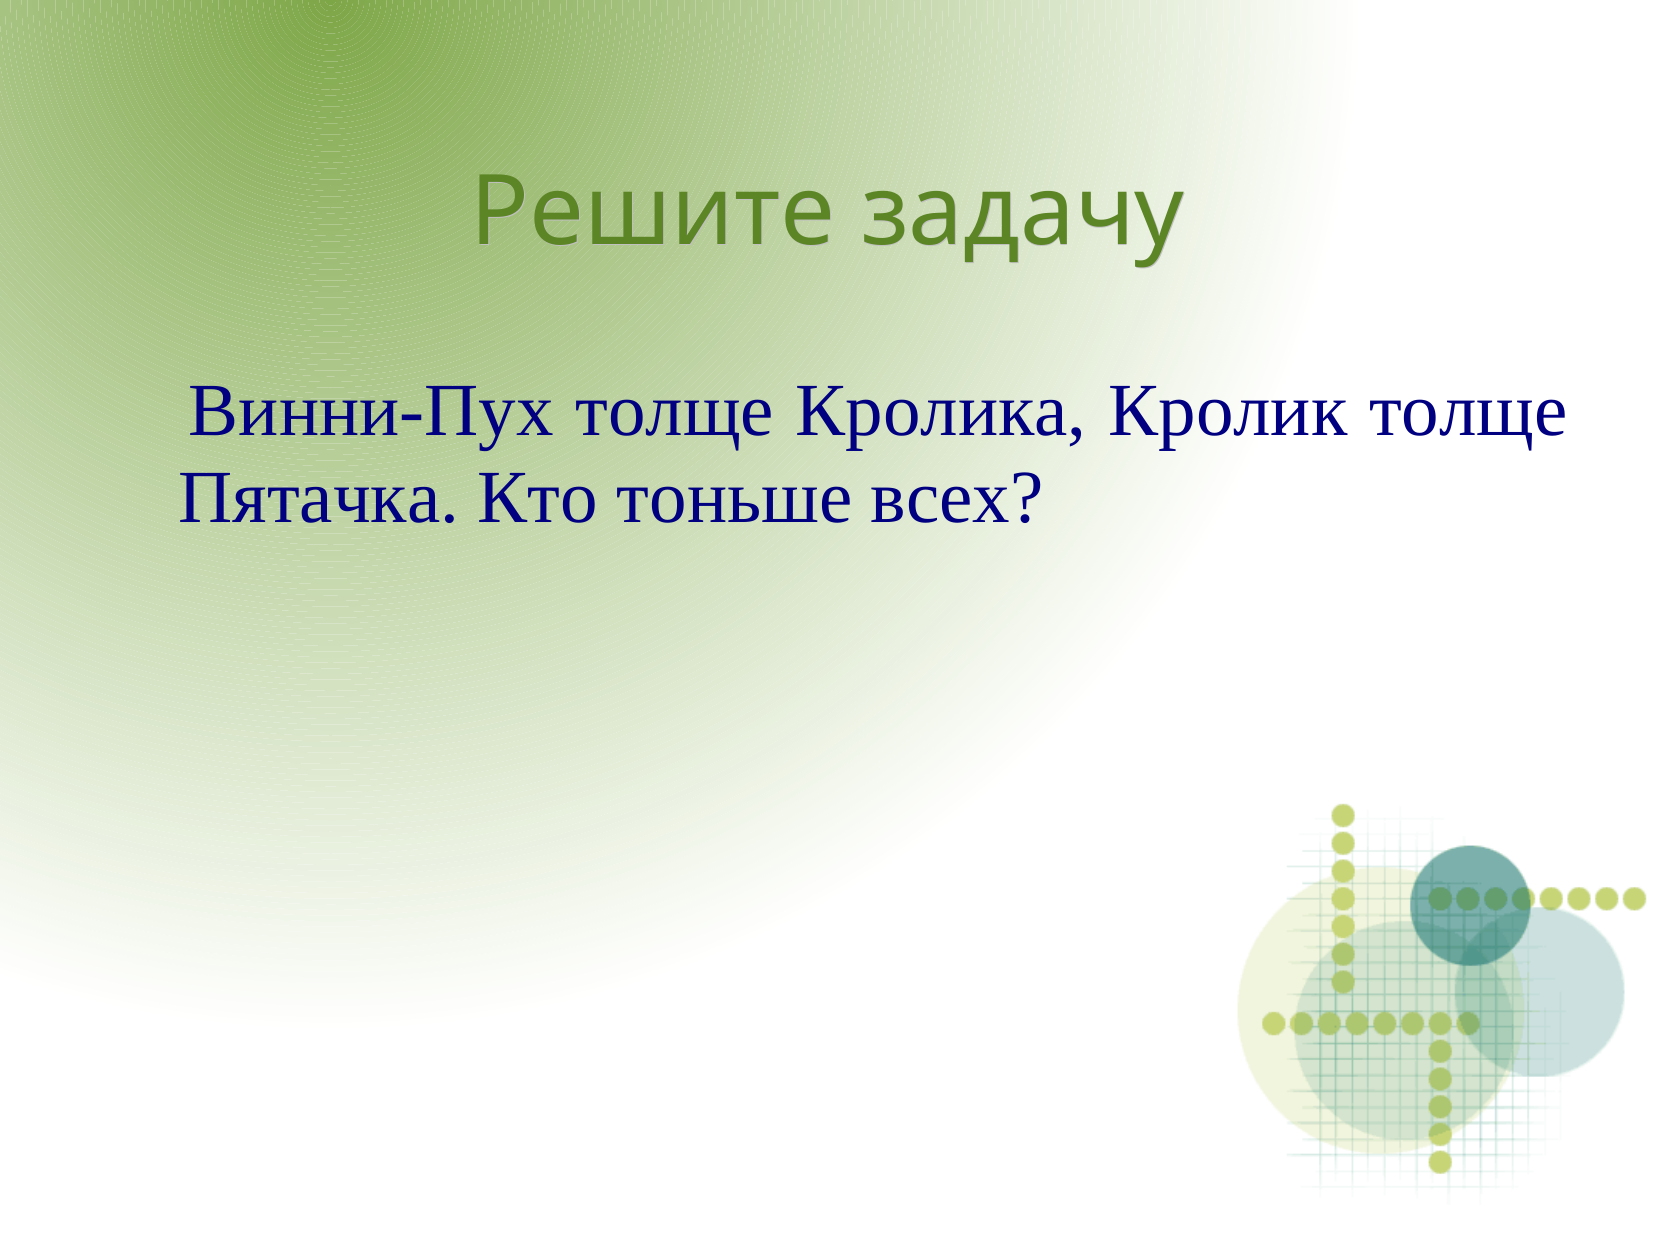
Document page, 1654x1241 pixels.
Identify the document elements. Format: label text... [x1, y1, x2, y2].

title Решите задачу [121, 102, 1534, 310]
picture [1224, 792, 1654, 1211]
list Винни-Пух толще Кролика, Кролик толще Пятачка. Кто тоньше всех? [178, 364, 1570, 1147]
